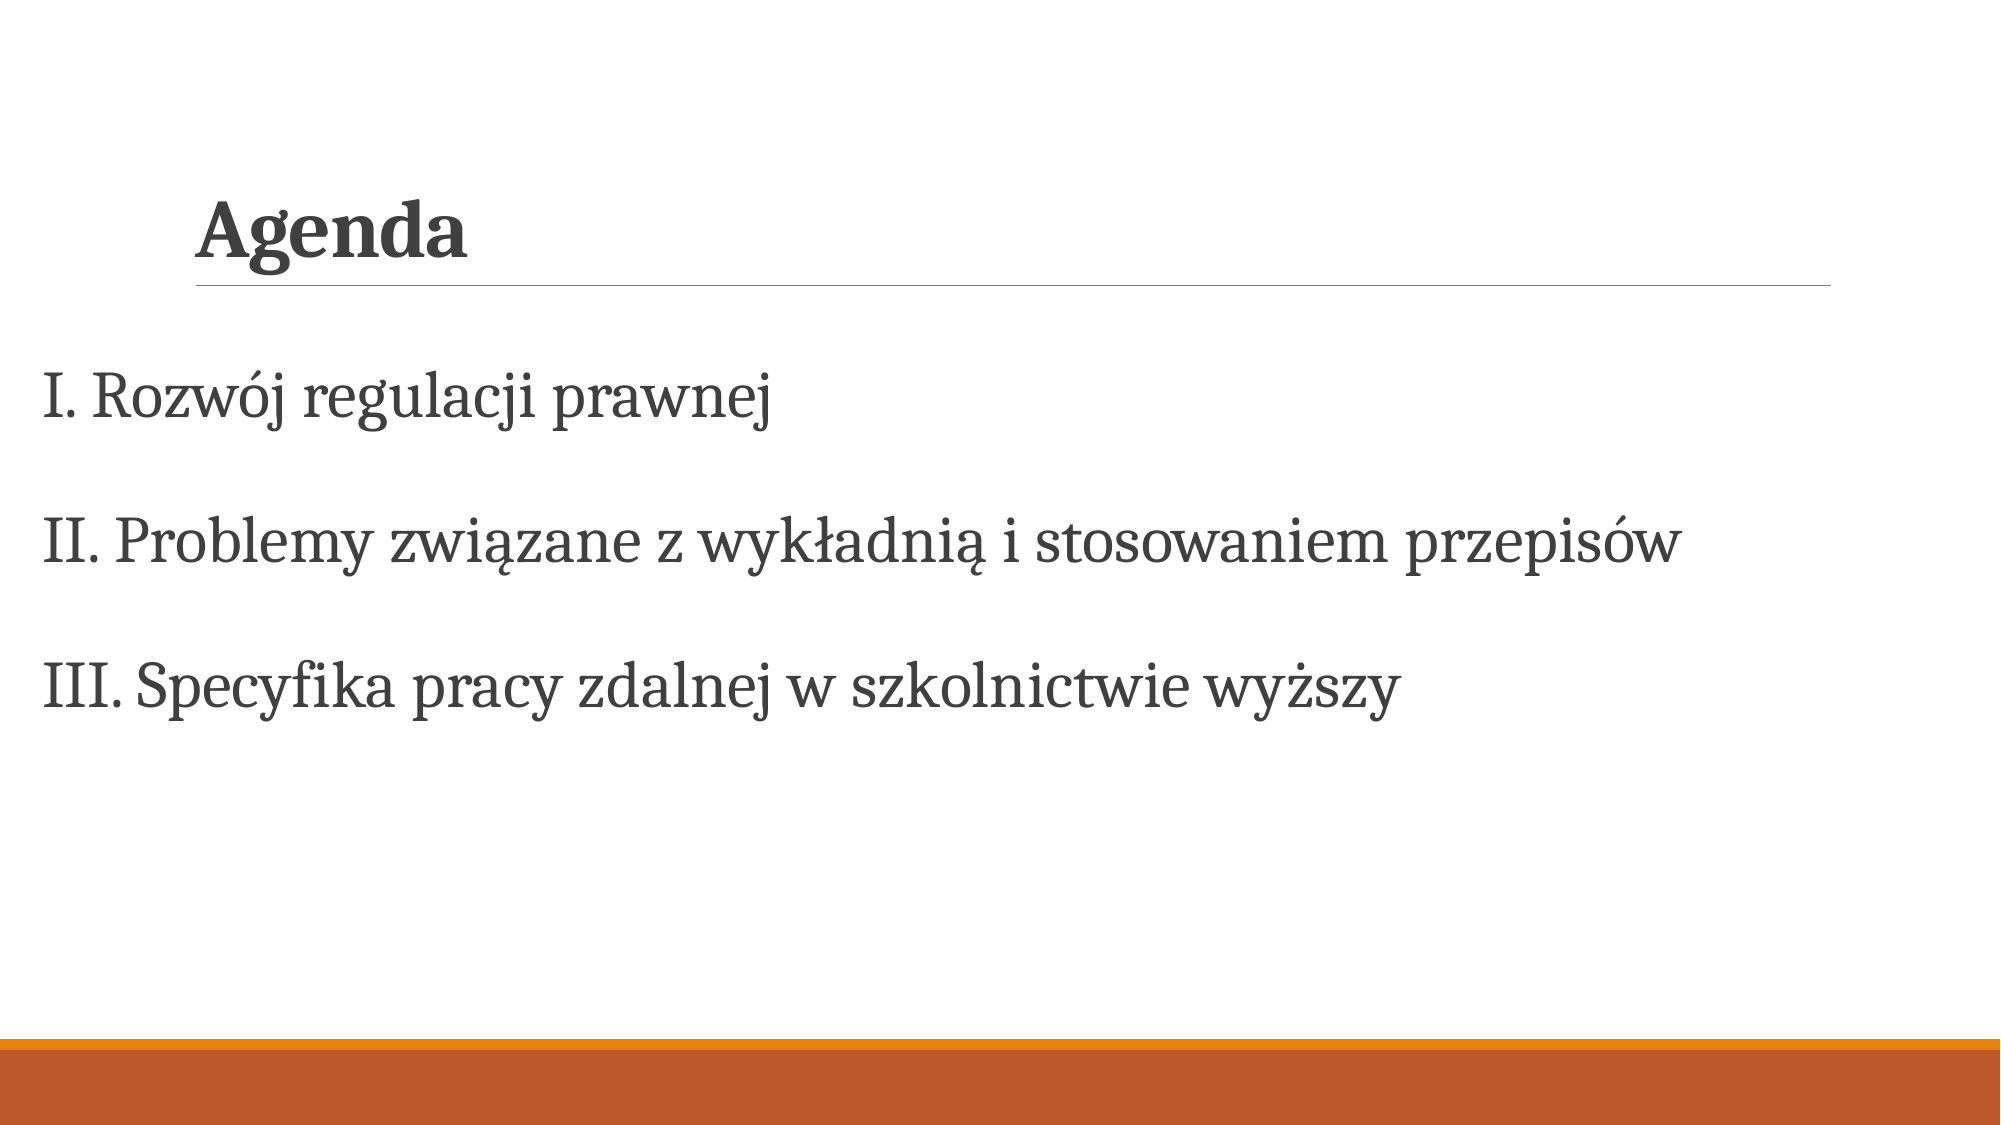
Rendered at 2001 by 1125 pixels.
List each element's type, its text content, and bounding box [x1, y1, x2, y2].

list I. Rozwój regulacji prawnej II. Problemy związane z wykładnią i stosowaniem przepisów III. Specyfika pracy zdalnej w szkolnictwie wyższy [42, 302, 1831, 963]
title Agenda [180, 47, 1831, 286]
